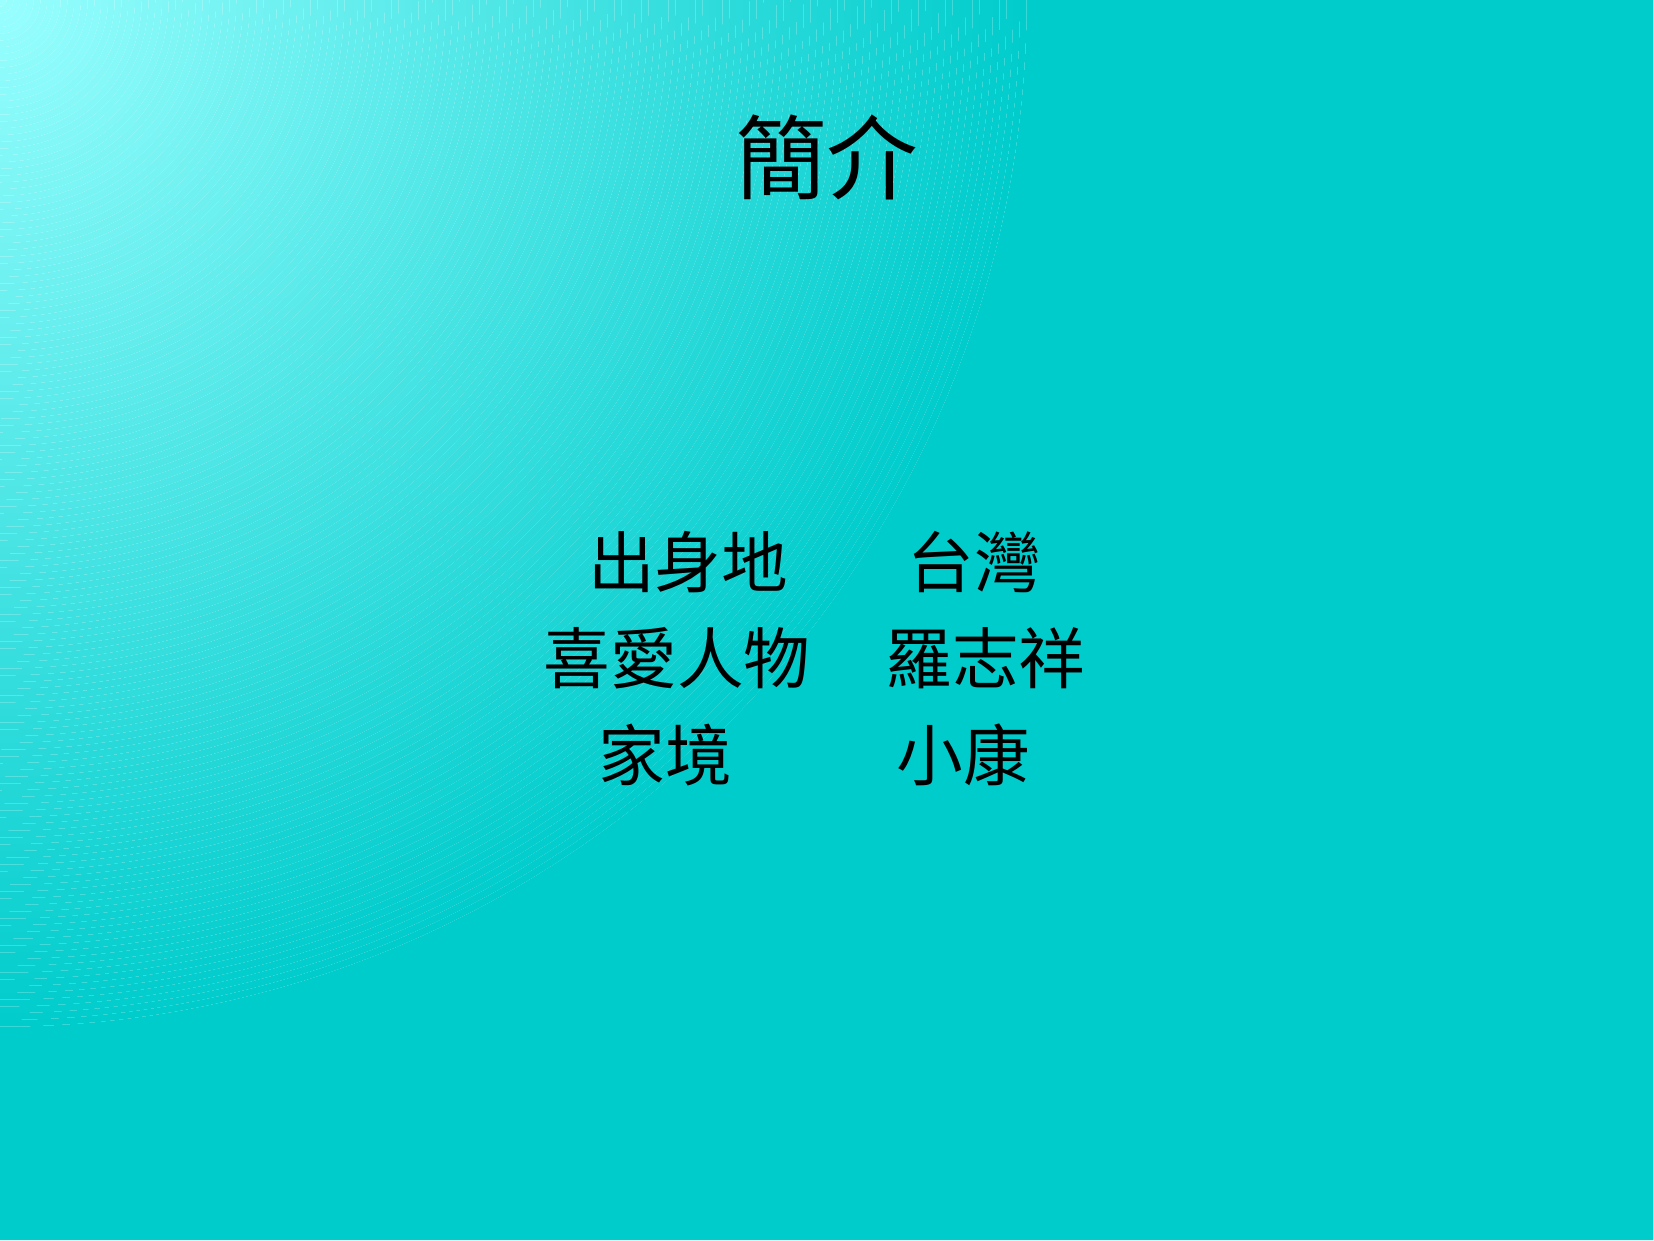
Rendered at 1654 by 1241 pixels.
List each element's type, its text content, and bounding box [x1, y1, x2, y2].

title 簡介 [82, 49, 1571, 257]
subtitle 出身地 台灣 喜愛人物 羅志祥 家境 小康 [70, 295, 1559, 1015]
